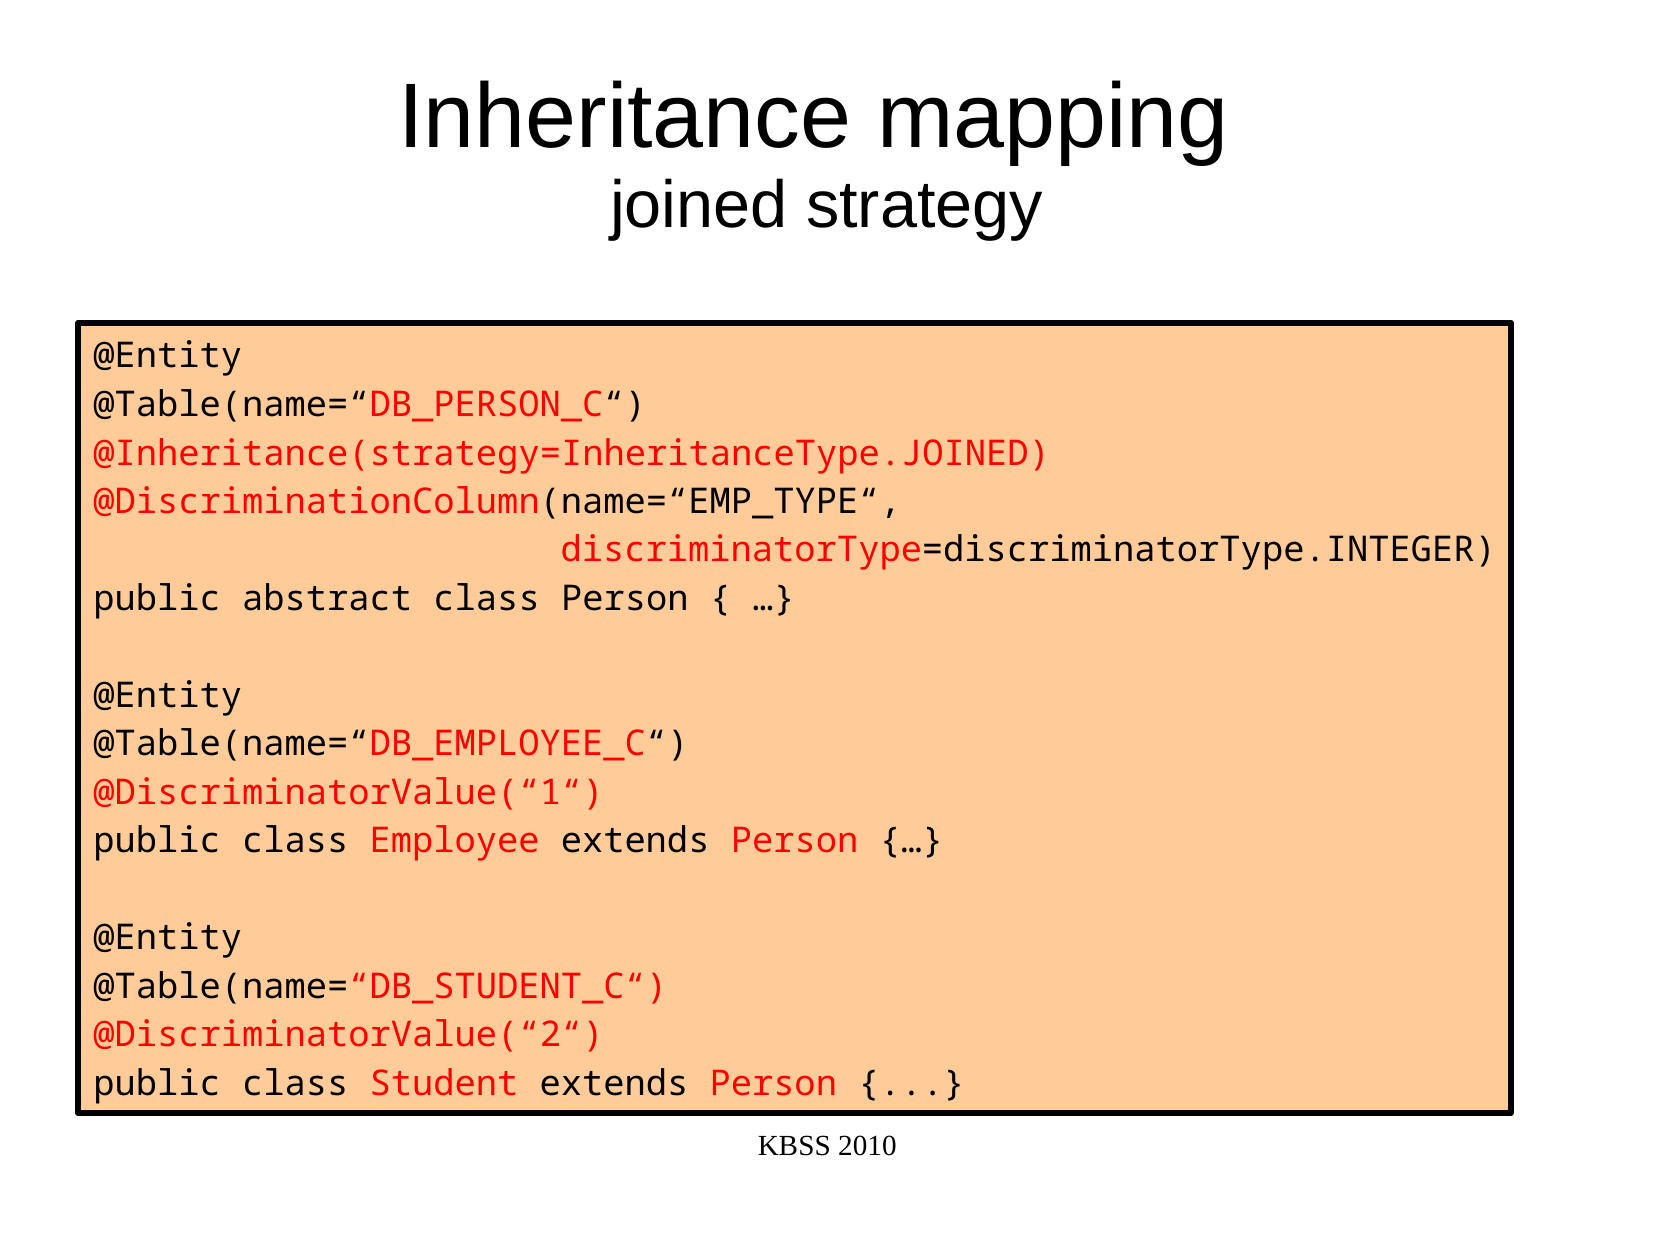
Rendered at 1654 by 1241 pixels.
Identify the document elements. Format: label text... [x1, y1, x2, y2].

text_box @Entity @Table(name=“DB_PERSON_C“) @Inheritance(strategy=InheritanceType.JOINED) @DiscriminationColumn(name=“EMP_TYPE“, discriminatorType=discriminatorType.INTEGER) public abstract class Person { …} @Entity @Table(name=“DB_EMPLOYEE_C“) @DiscriminatorValue(“1“) public class Employee extends Person {…} @Entity @Table(name=“DB_STUDENT_C“) @DiscriminatorValue(“2“) public class Student extends Person {...} [78, 322, 1511, 998]
title Inheritance mapping joined strategy [82, 49, 1571, 257]
